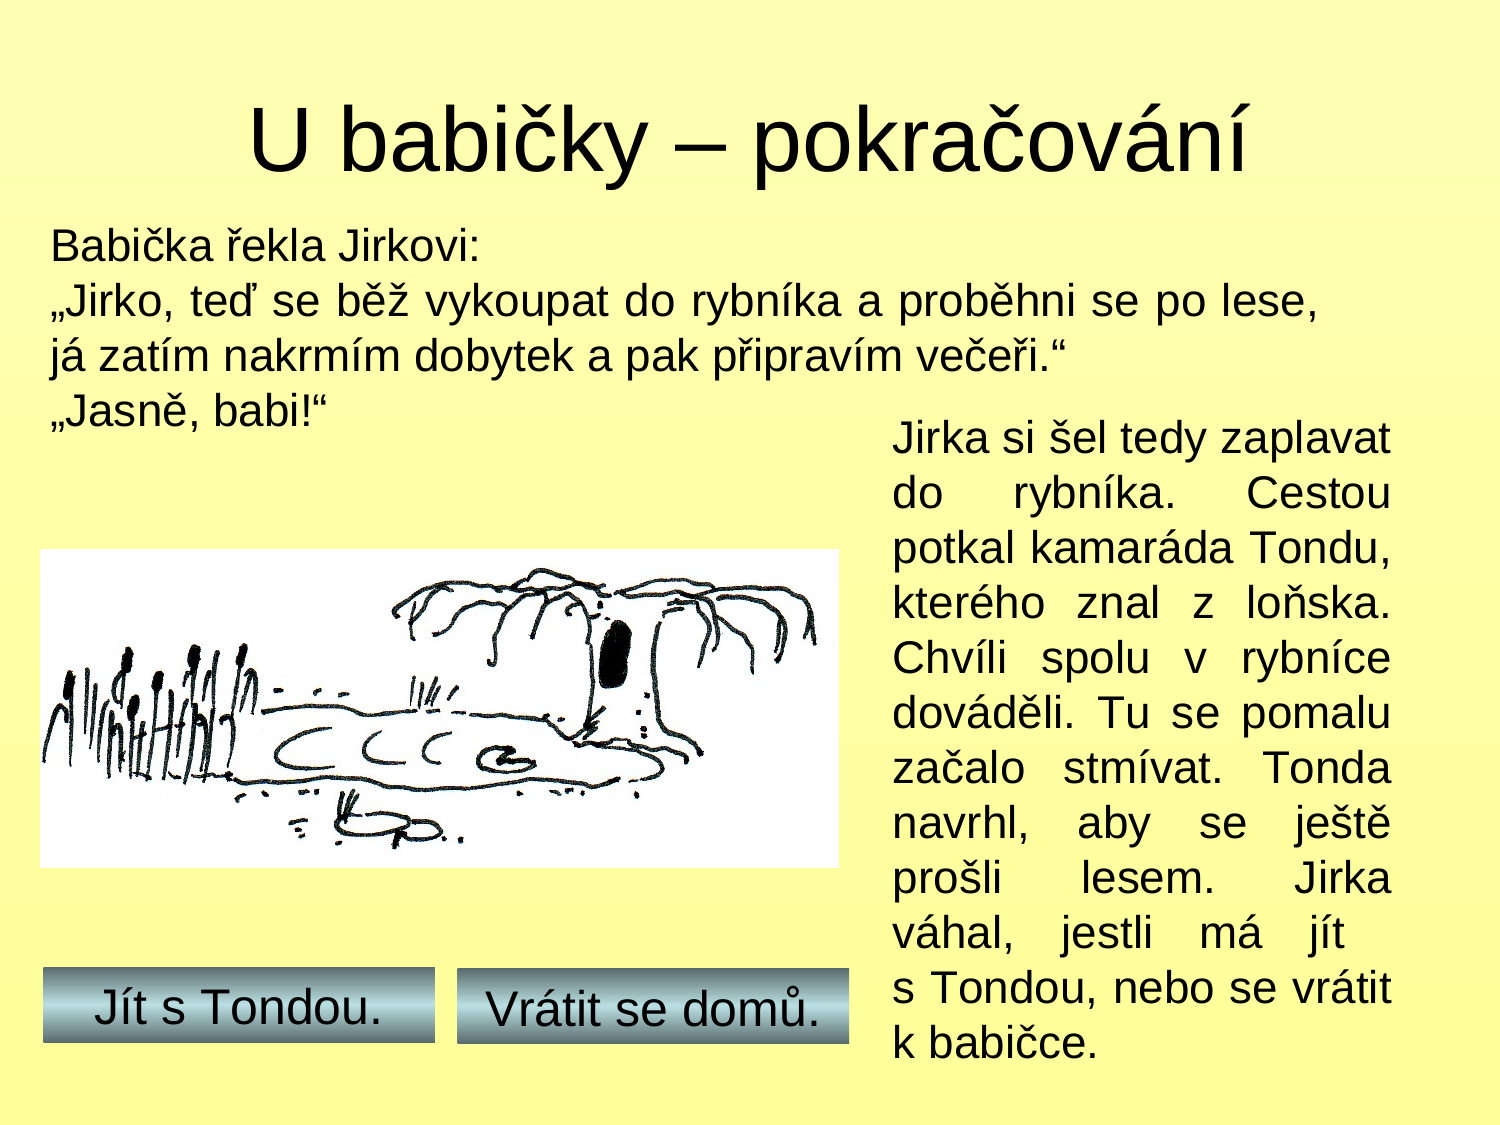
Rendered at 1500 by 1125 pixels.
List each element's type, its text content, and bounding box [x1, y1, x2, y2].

text_box Jirka si šel tedy zaplavat do rybníka. Cestou potkal kamaráda Tondu, kterého znal z loňska. Chvíli spolu v rybníce dováděli. Tu se pomalu začalo stmívat. Tonda navrhl, aby se ještě prošli lesem. Jirka váhal, jestli má jít s Tondou, nebo se vrátit k babičce. [878, 399, 1408, 1076]
text_box Jít s Tondou. [43, 967, 435, 1043]
title U babičky – pokračování [75, 40, 1426, 229]
picture [40, 549, 839, 868]
text_box Vrátit se domů. [457, 968, 850, 1044]
text_box Babička řekla Jirkovi: „Jirko, teď se běž vykoupat do rybníka a proběhni se po lese, já zatím nakrmím dobytek a pak připravím večeři.“ „Jasně, babi!“ [35, 208, 1336, 444]
